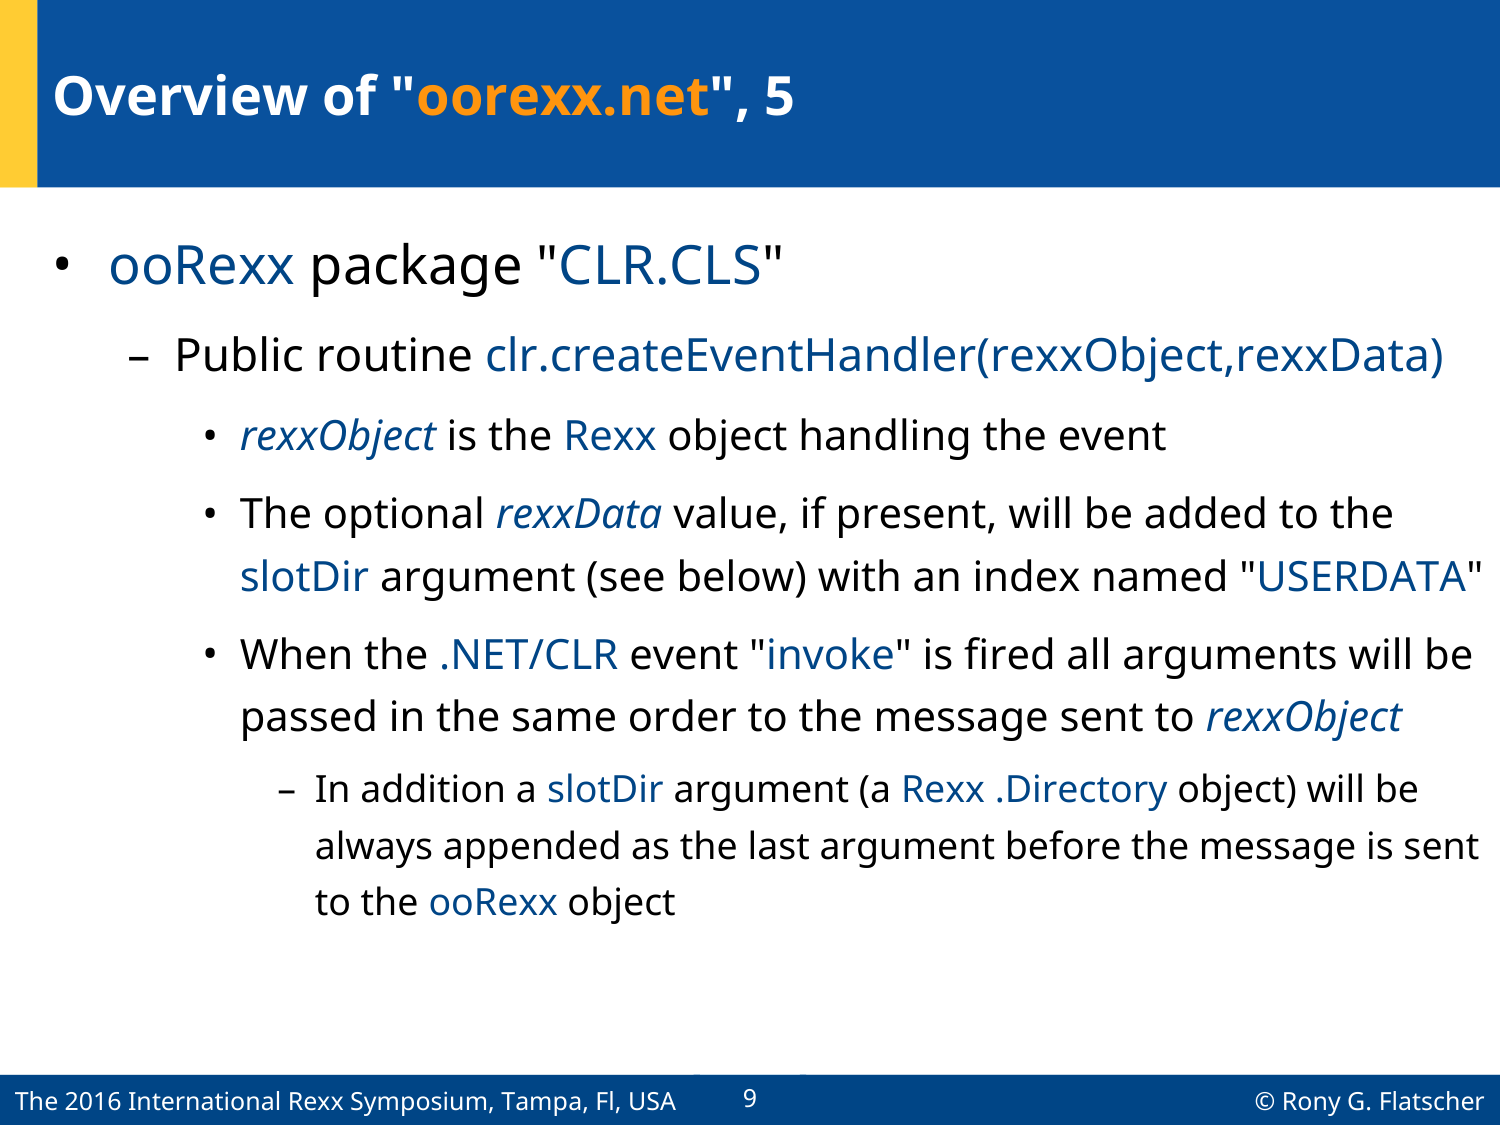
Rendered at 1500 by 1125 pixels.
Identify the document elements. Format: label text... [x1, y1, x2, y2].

list ooRexx package "CLR.CLS" Public routine clr.createEventHandler(rexxObject,rexxData) rexxObject is the Rexx object handling the event The optional rexxData value, if present, will be added to the slotDir argument (see below) with an index named "USERDATA" When the .NET/CLR event "invoke" is fired all arguments will be passed in the same order to the message sent to rexxObject In addition a slotDir argument (a Rexx .Directory object) will be always appended as the last argument before the message is sent to the ooRexx object [37, 206, 1500, 1044]
title Overview of "oorexx.net", 5 [37, 0, 1500, 188]
